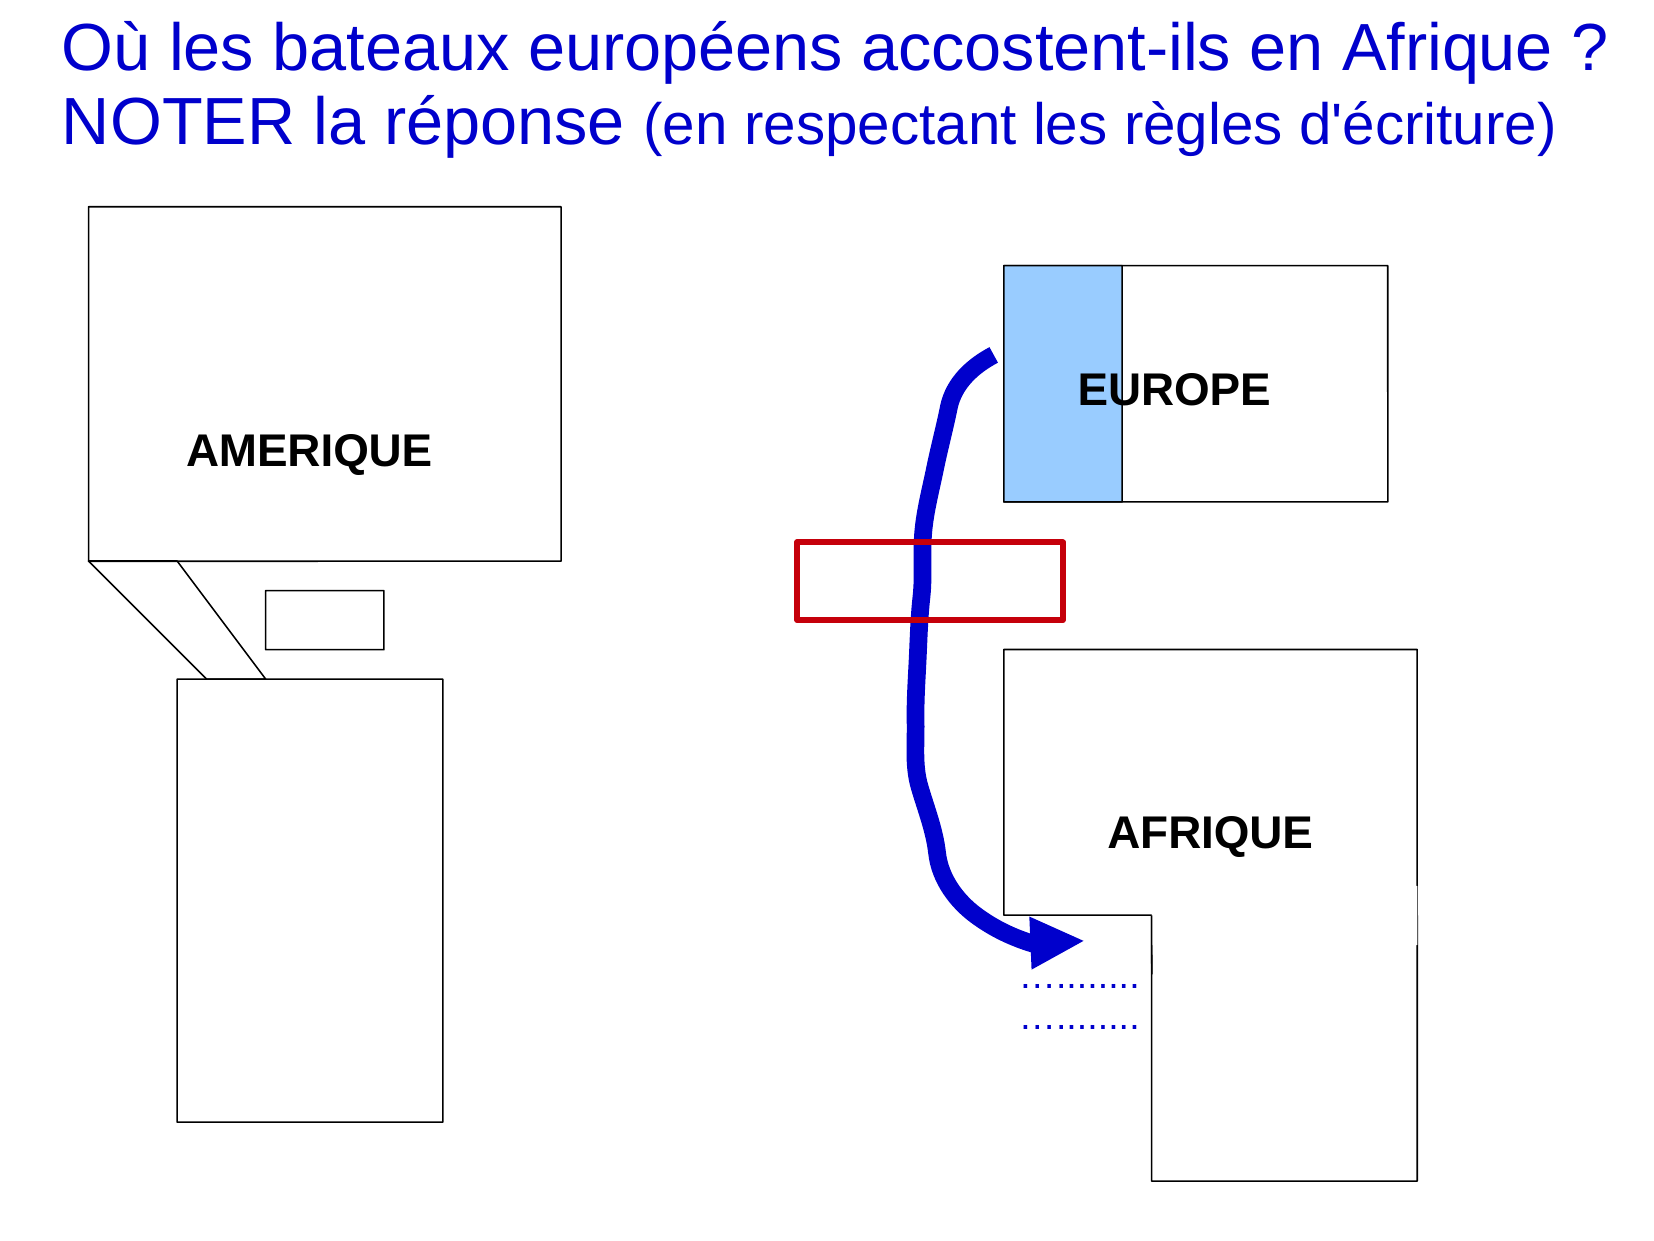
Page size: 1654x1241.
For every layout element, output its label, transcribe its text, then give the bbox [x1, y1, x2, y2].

text_box …........ …........ [1003, 944, 1181, 1044]
text_box EUROPE [1062, 354, 1329, 422]
text_box [1151, 885, 1418, 946]
text_box AFRIQUE [1092, 797, 1359, 865]
text_box Où les bateaux européens accostent-ils en Afrique ? NOTER la réponse (en respectant les règles d'écriture) [47, 0, 1642, 183]
text_box [1003, 265, 1123, 502]
text_box AMERIQUE [171, 415, 473, 483]
